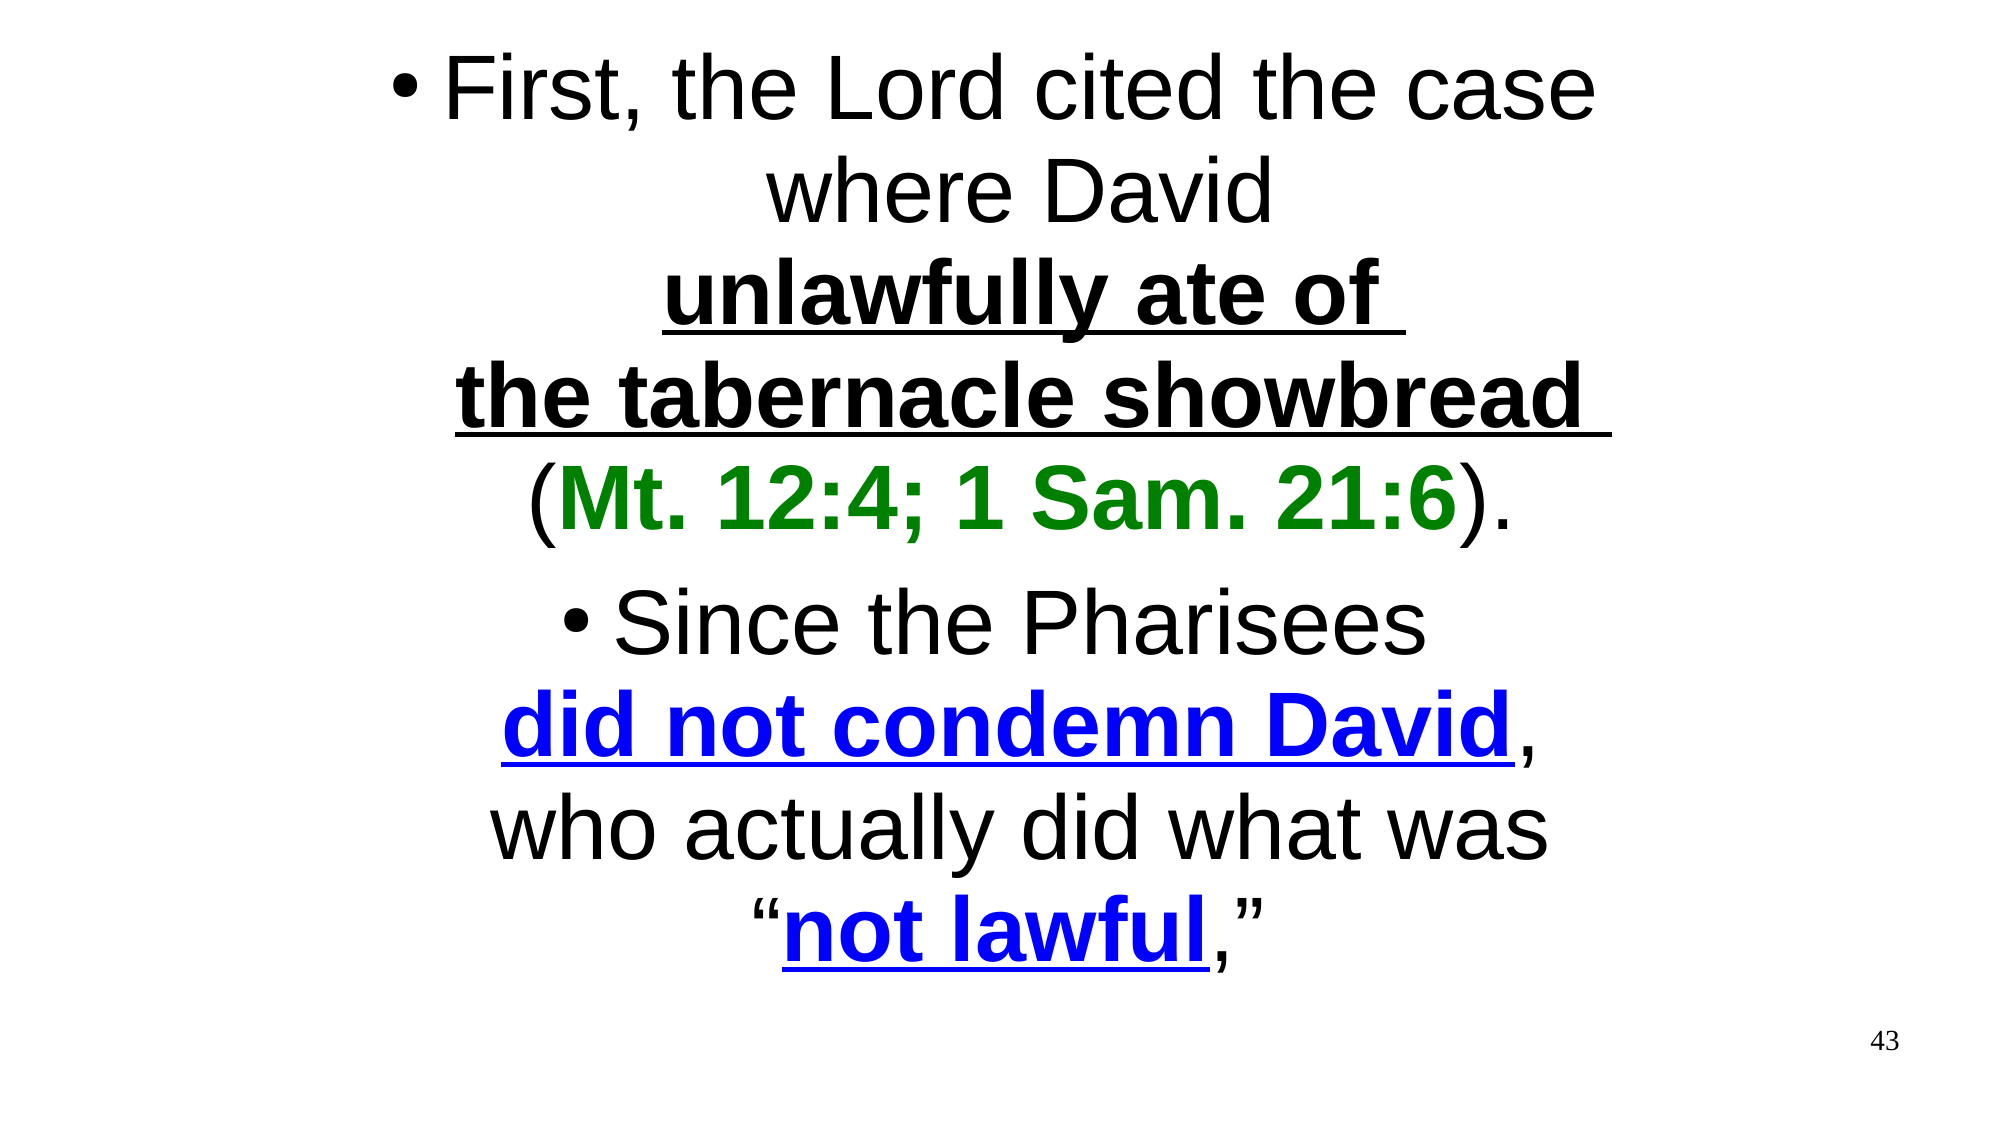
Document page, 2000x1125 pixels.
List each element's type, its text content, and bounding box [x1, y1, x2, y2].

list First, the Lord cited the case where David unlawfully ate of the tabernacle showbread (Mt. 12:4; 1 Sam. 21:6). Since the Pharisees did not condemn David, who actually did what was “not lawful,” [35, 36, 1962, 1099]
